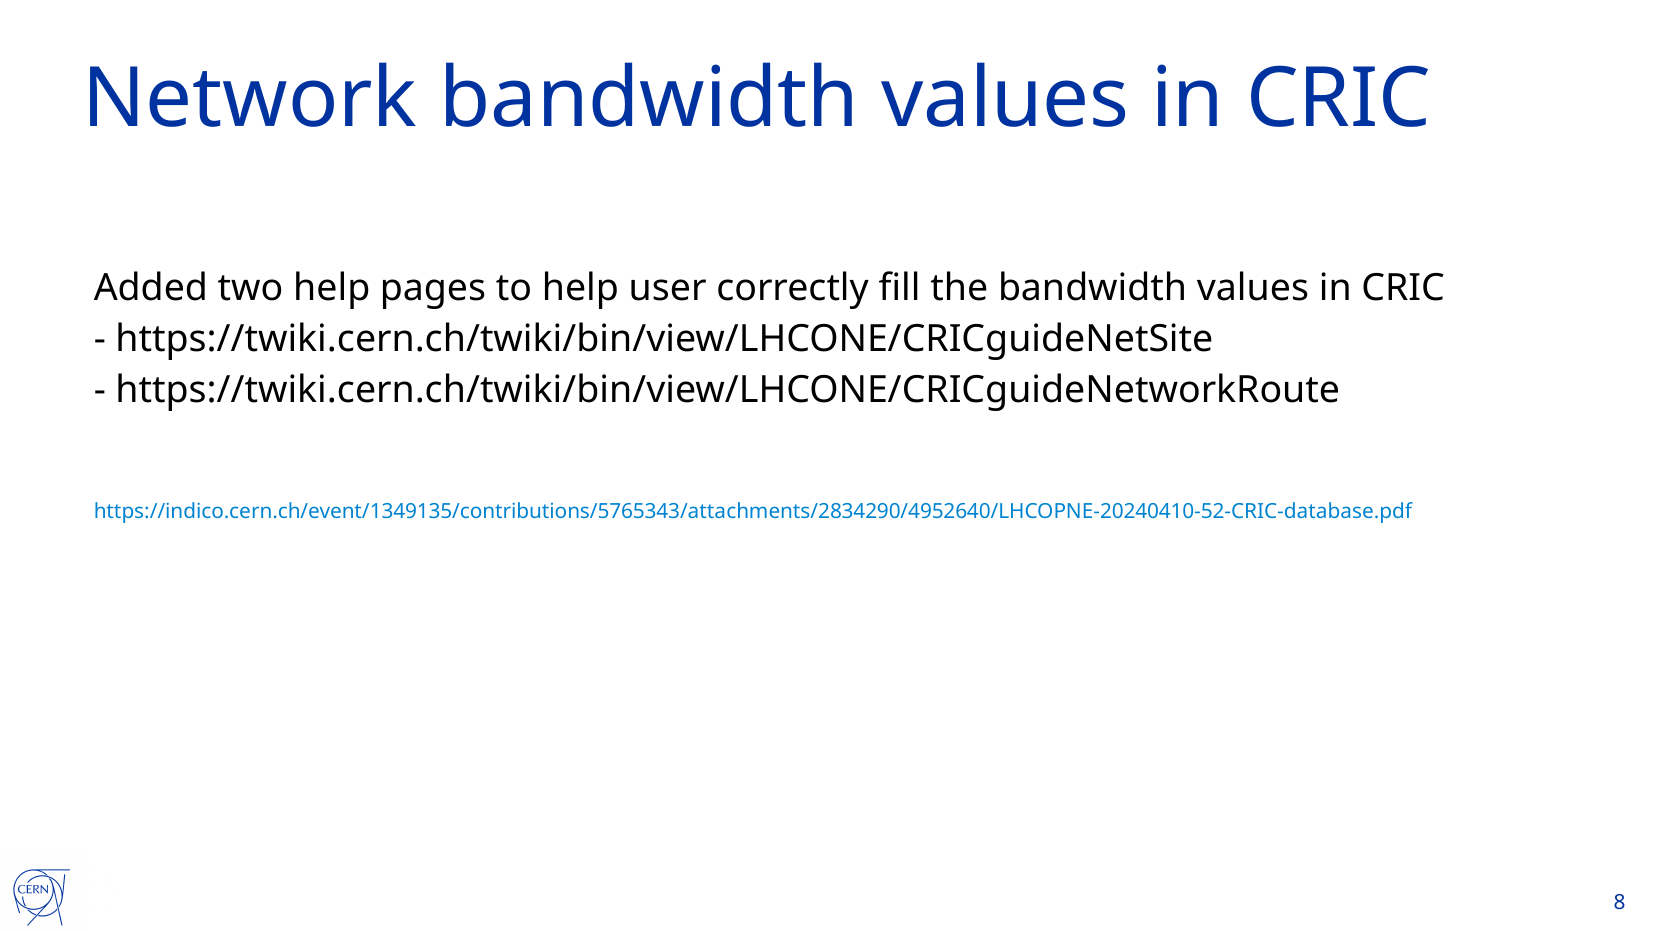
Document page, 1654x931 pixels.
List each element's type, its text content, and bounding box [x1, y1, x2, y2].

title Network bandwidth values in CRIC [82, 37, 1571, 142]
text_box Added two help pages to help user correctly fill the bandwidth values in CRIC - https://twiki.cern.ch/twiki/bin/view/LHCONE/CRICguideNetSite - https://twiki.cern.ch/twiki/bin/view/LHCONE/CRICguideNetworkRoute https://indico.cern.ch/event/1349135/contributions/5765343/attachments/2834290/4952640/LHCOPNE-20240410-52-CRIC-database.pdf [78, 151, 1512, 908]
picture [0, 850, 127, 931]
